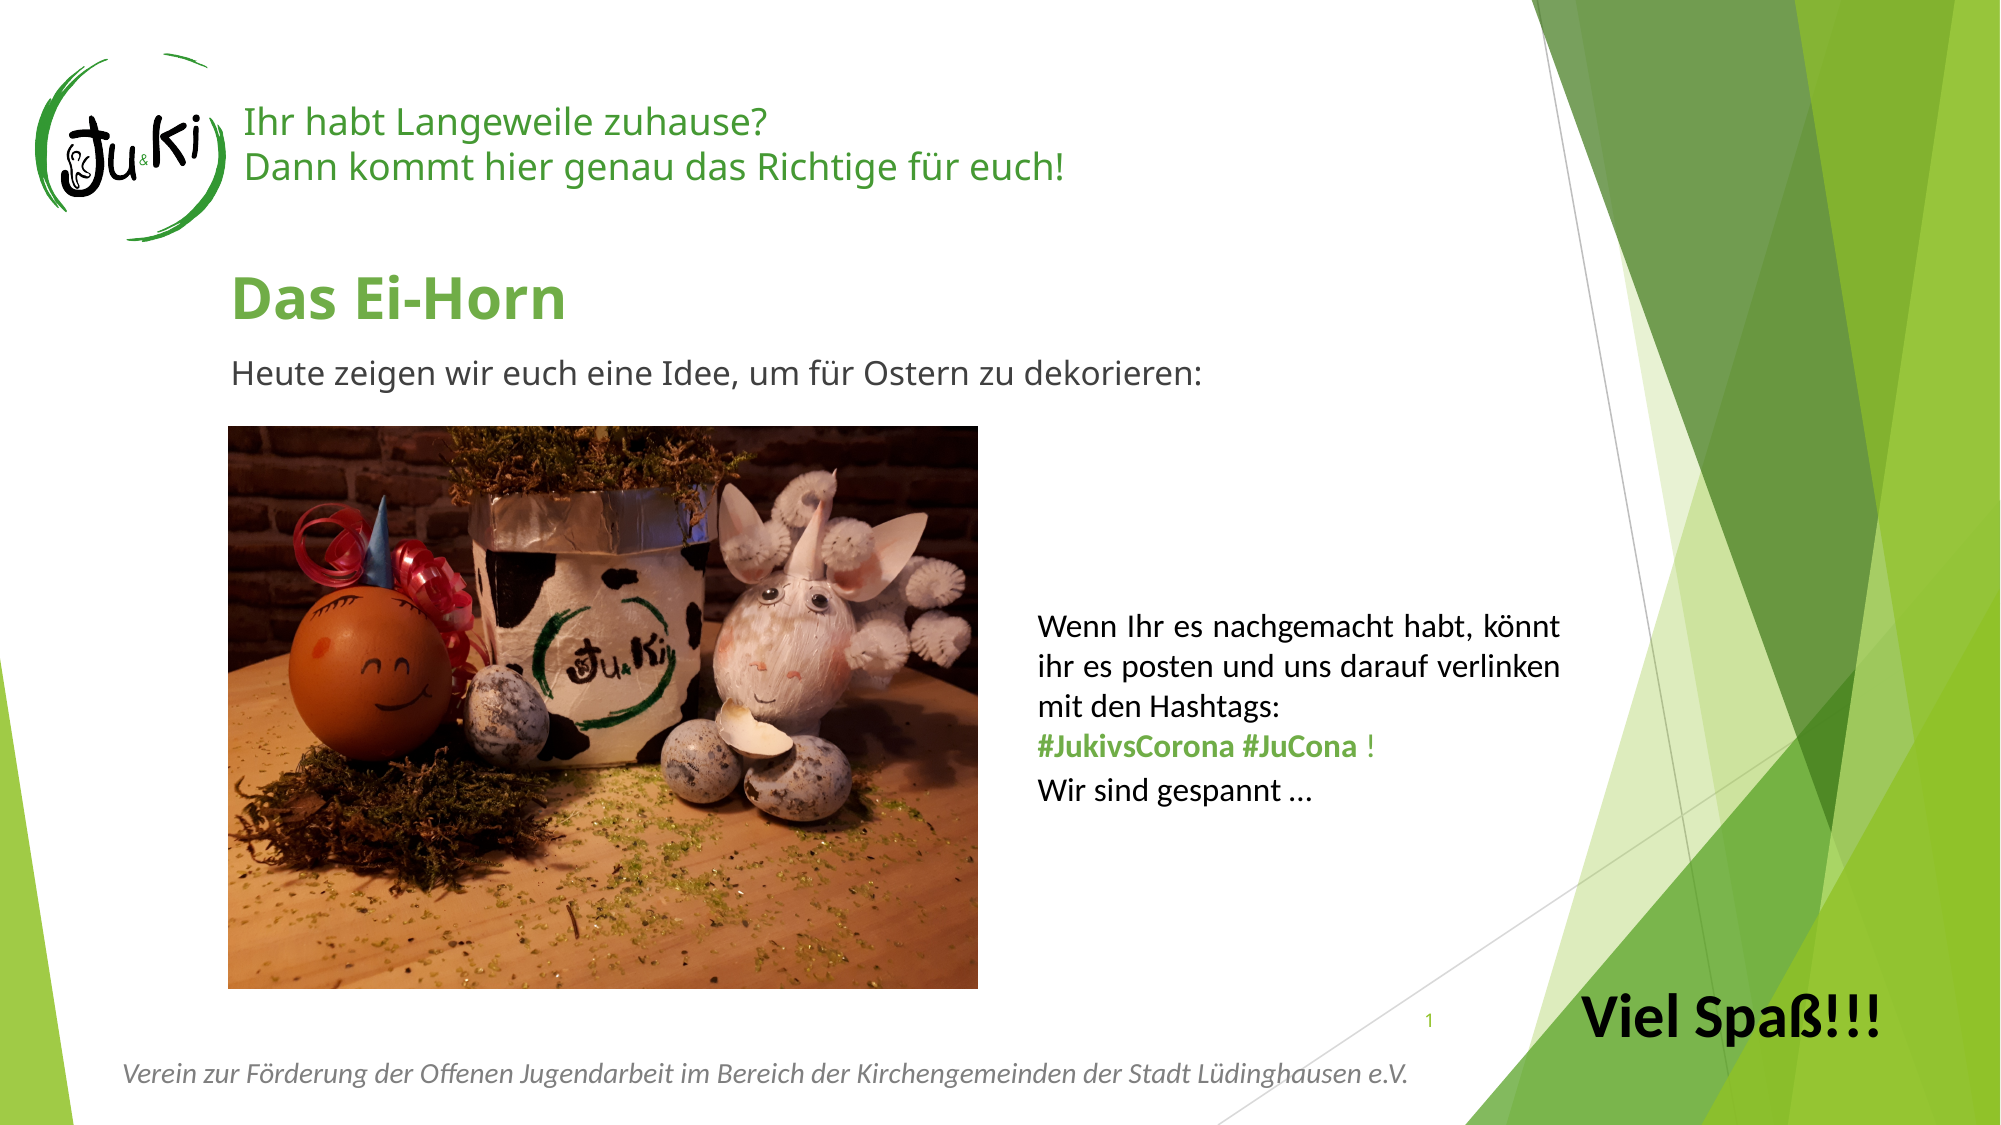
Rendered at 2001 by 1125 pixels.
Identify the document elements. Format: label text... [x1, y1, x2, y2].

text_box Viel Spaß!!! [1566, 967, 2000, 1059]
picture [31, 46, 229, 246]
list Das Ei-Horn Heute zeigen wir euch eine Idee, um für Ostern zu dekorieren: [215, 253, 1259, 452]
title Ihr habt Langeweile zuhause? Dann kommt hier genau das Richtige für euch! [229, 61, 1186, 196]
text_box Wenn Ihr es nachgemacht habt, könnt ihr es posten und uns darauf verlinken mit den Hashtags: #JukivsCorona #JuCona ! Wir sind gespannt … [1022, 596, 1583, 819]
text_box Verein zur Förderung der Offenen Jugendarbeit im Bereich der Kirchengemeinden der Stadt Lüdinghausen e.V. [107, 1047, 1700, 1098]
text_box [1409, 991, 1522, 1051]
picture [228, 426, 978, 989]
